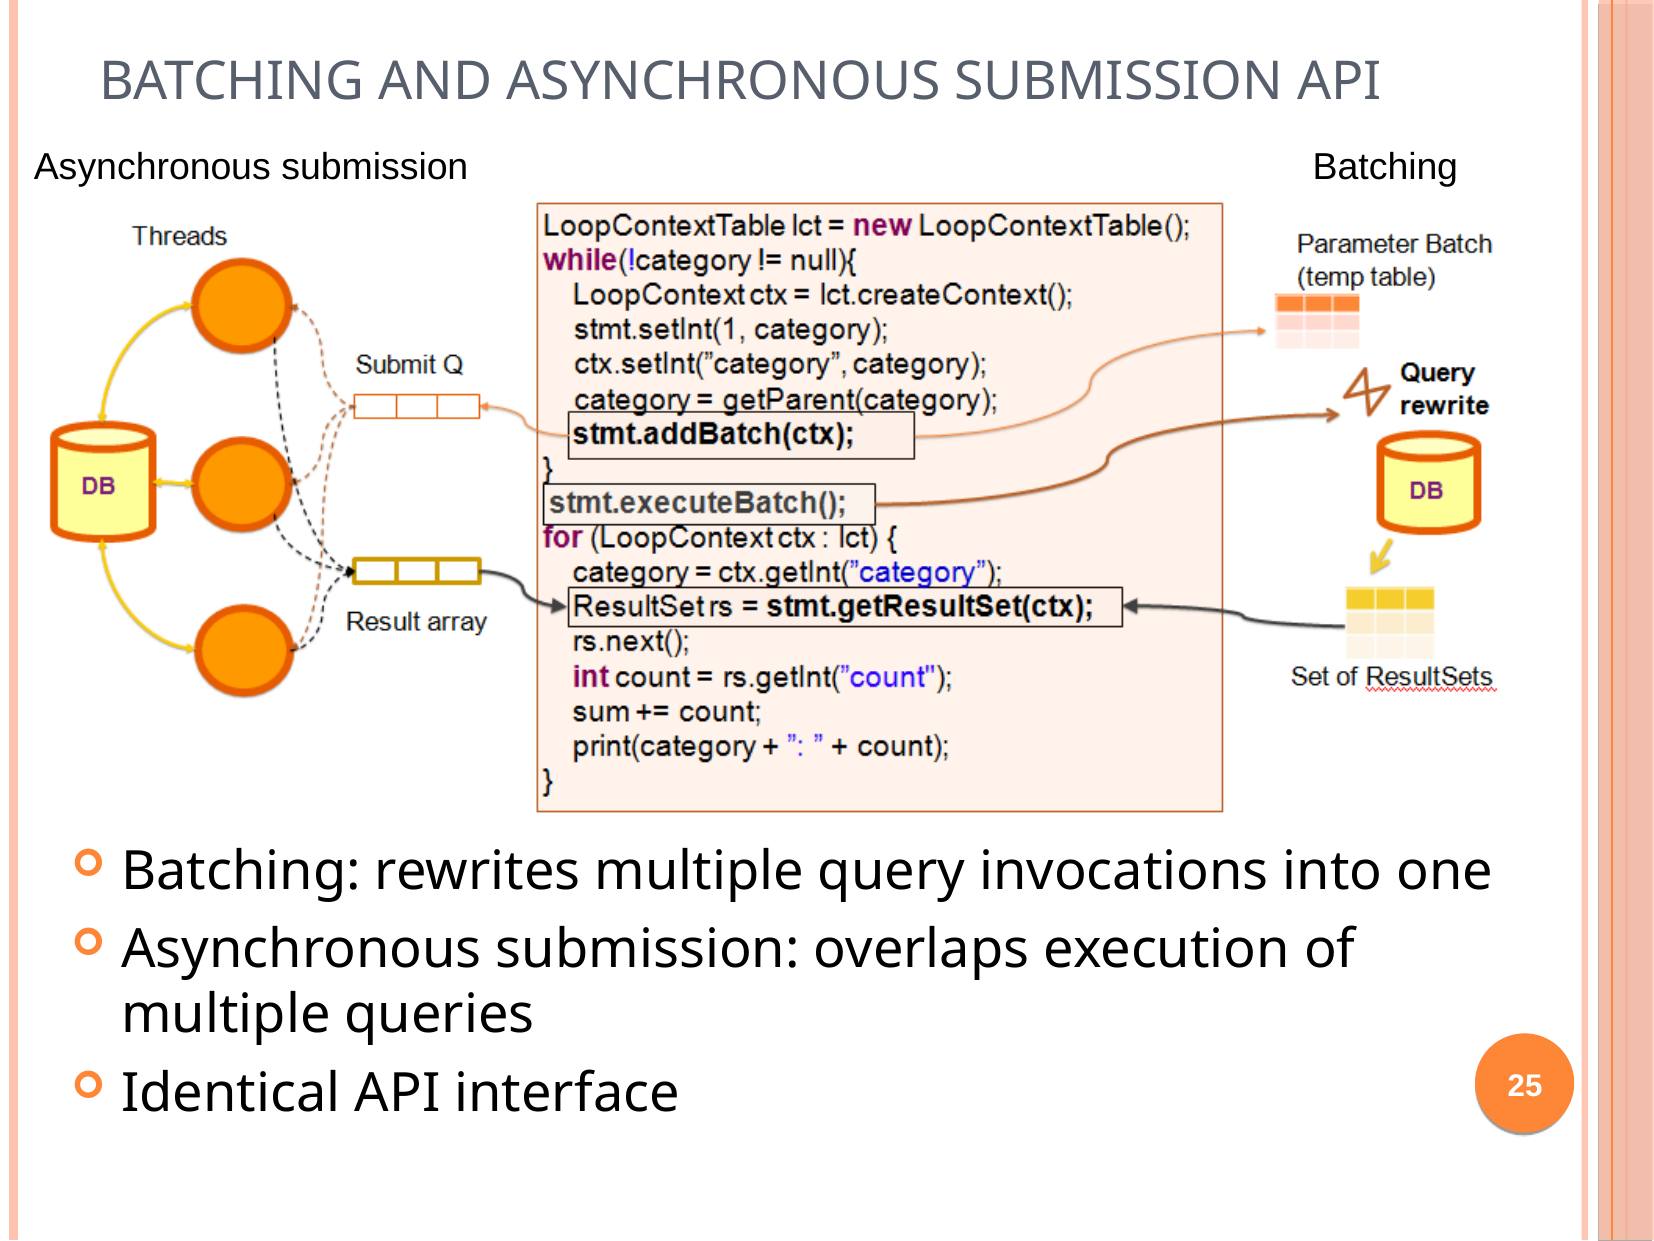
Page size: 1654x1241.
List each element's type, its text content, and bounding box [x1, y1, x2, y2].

list Batching: rewrites multiple query invocations into one Asynchronous submission: overlaps execution of multiple queries Identical API interface [55, 826, 1544, 1171]
text_box Asynchronous submission [17, 137, 486, 197]
slide_number <number> [1470, 1036, 1581, 1132]
picture [41, 192, 1516, 822]
text_box Batching [1296, 137, 1476, 197]
title Batching and Asynchronous submission api [82, 0, 1571, 119]
